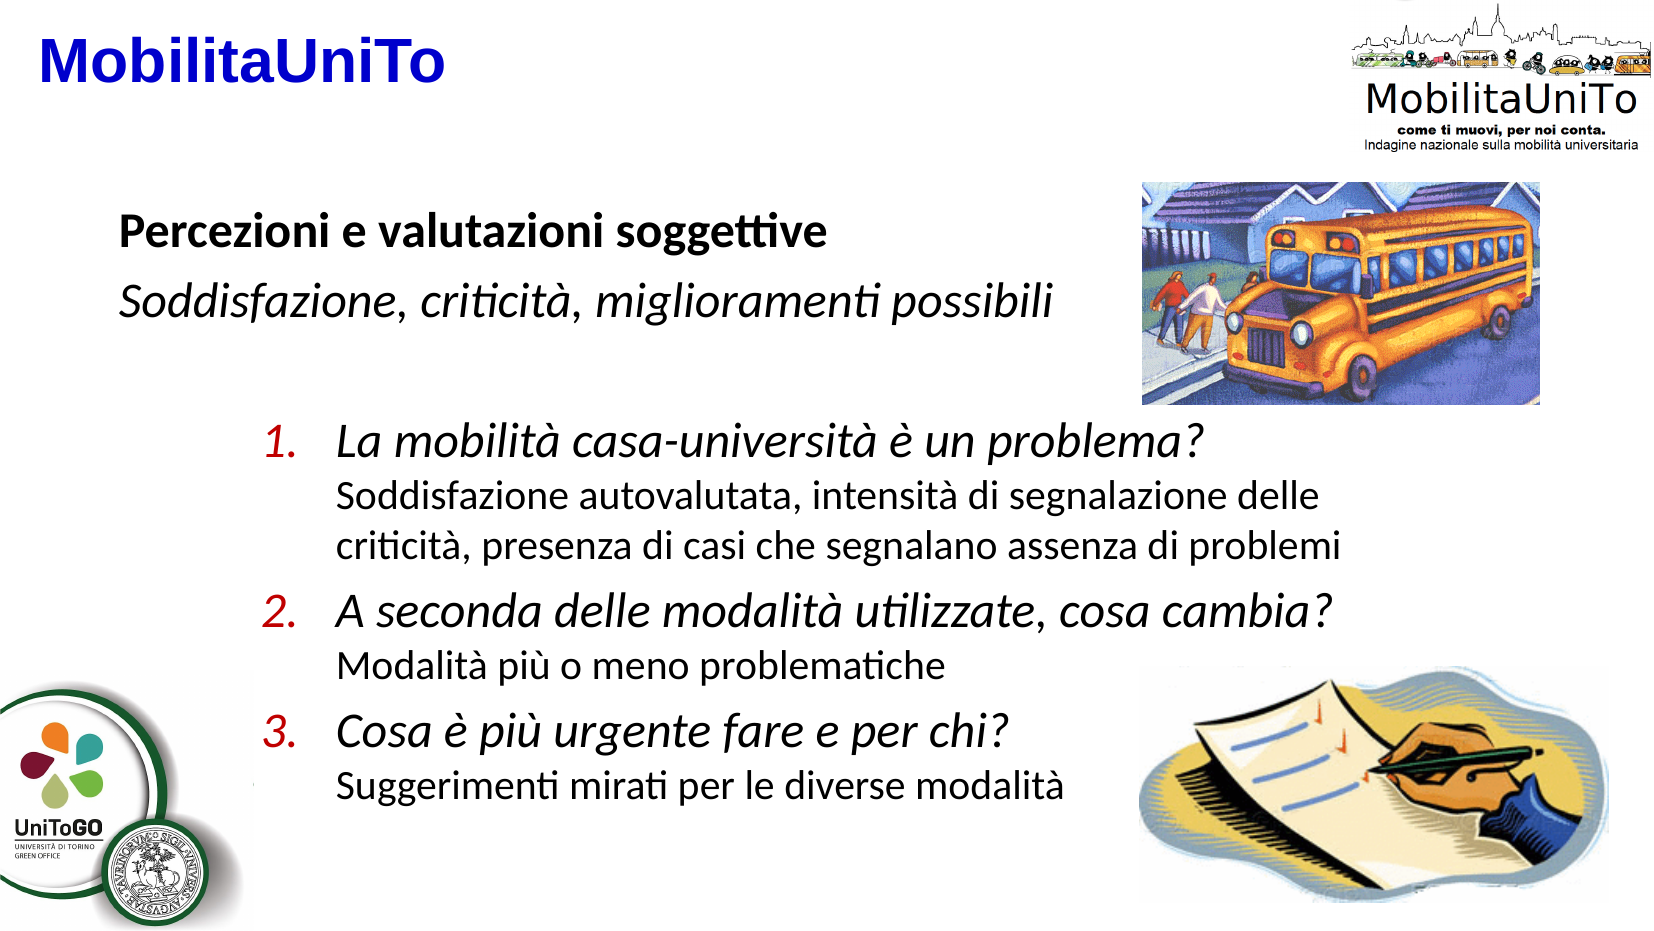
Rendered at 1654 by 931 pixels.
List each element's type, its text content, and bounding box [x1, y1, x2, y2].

text_box MobilitaUniTo [23, 18, 471, 103]
picture [1139, 666, 1609, 903]
picture [1349, 0, 1654, 152]
text_box Percezioni e valutazioni soggettive Soddisfazione, criticità, miglioramenti possibili La mobilità casa-università è un problema? Soddisfazione autovalutata, intensità di segnalazione delle criticità, presenza di casi che segnalano assenza di problemi A seconda delle modalità utilizzate, cosa cambia? Modalità più o meno problematiche Cosa è più urgente fare e per chi? Suggerimenti mirati per le diverse modalità [104, 190, 1477, 756]
picture [1142, 182, 1540, 405]
picture [0, 670, 254, 931]
